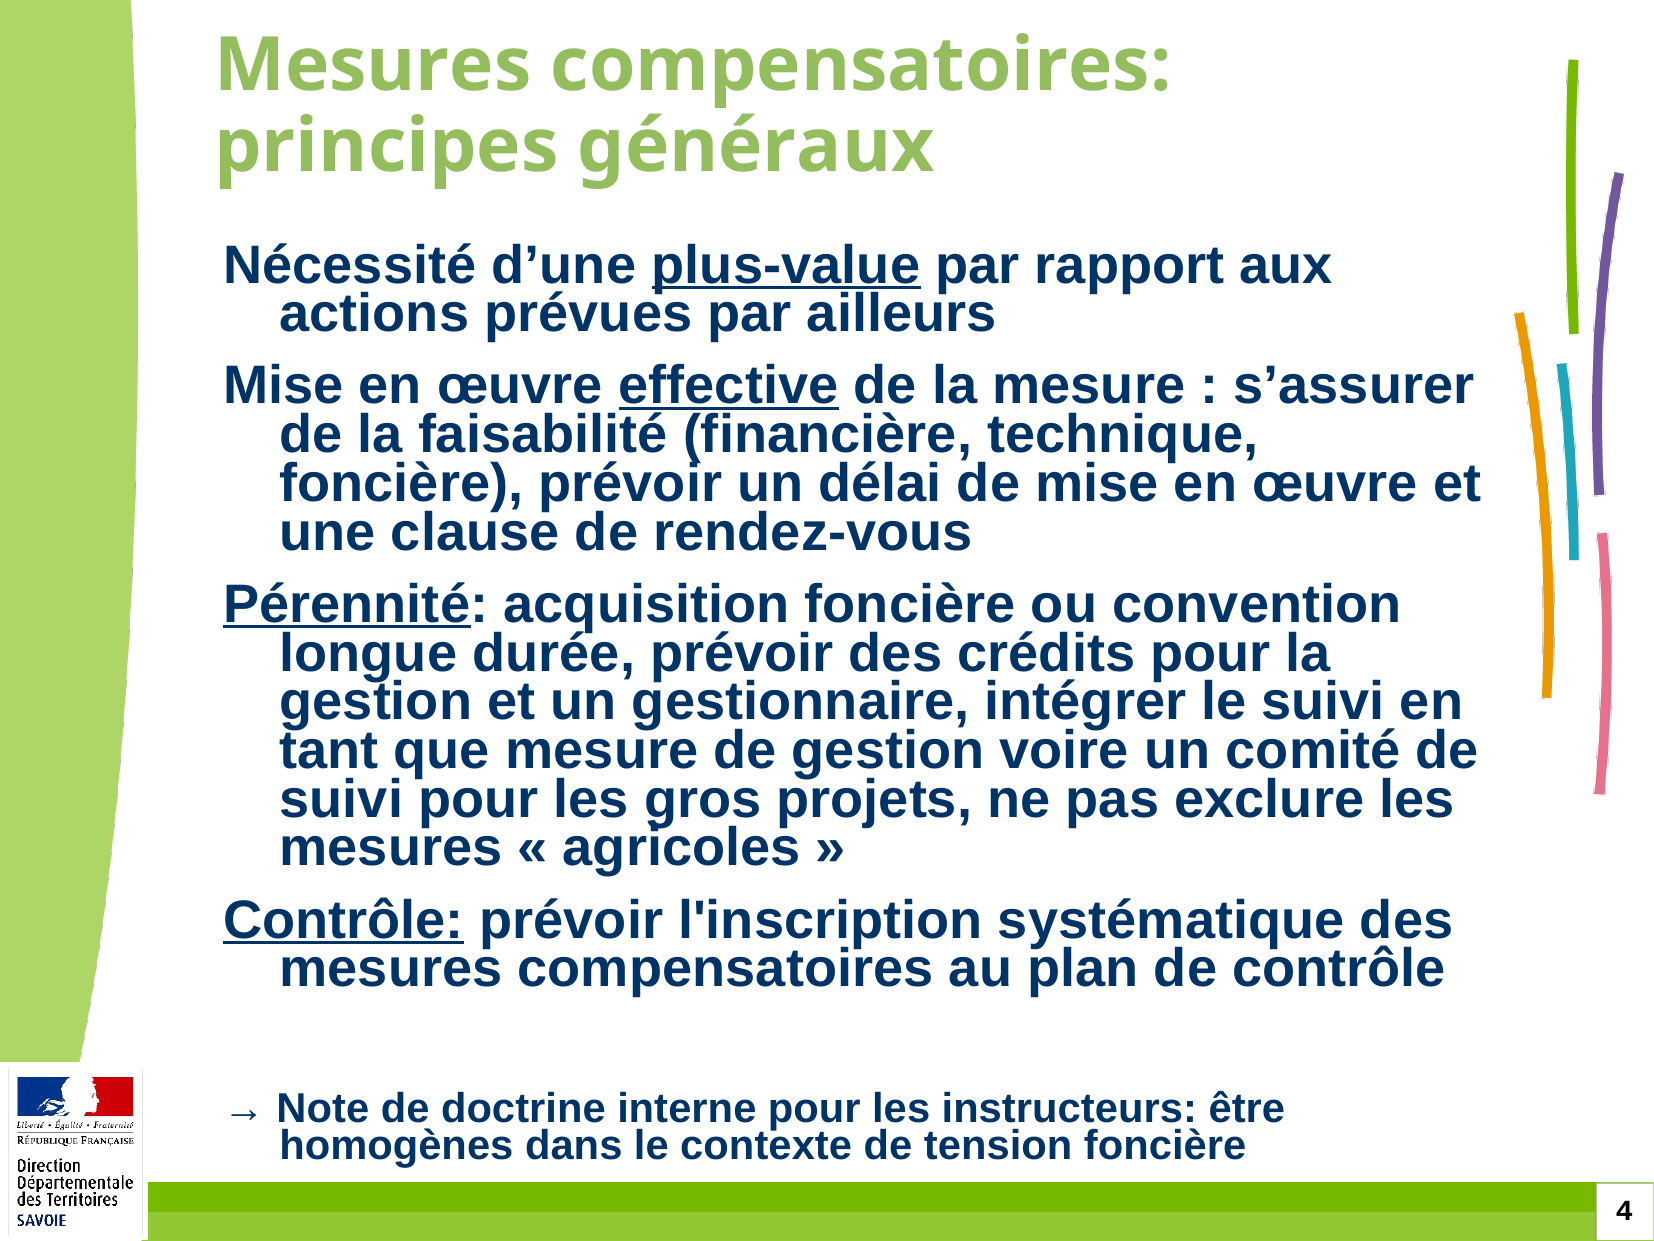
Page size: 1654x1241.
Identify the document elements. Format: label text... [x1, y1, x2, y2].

picture [0, 0, 1654, 1241]
title Mesures compensatoires: principes généraux [200, 17, 1509, 195]
list Nécessité d’une plus-value par rapport aux actions prévues par ailleurs Mise en œuvre effective de la mesure : s’assurer de la faisabilité (financière, technique, foncière), prévoir un délai de mise en œuvre et une clause de rendez-vous Pérennité: acquisition foncière ou convention longue durée, prévoir des crédits pour la gestion et un gestionnaire, intégrer le suivi en tant que mesure de gestion voire un comité de suivi pour les gros projets, ne pas exclure les mesures « agricoles » Contrôle: prévoir l'inscription systématique des mesures compensatoires au plan de contrôle → Note de doctrine interne pour les instructeurs: être homogènes dans le contexte de tension foncière [206, 147, 1516, 1241]
